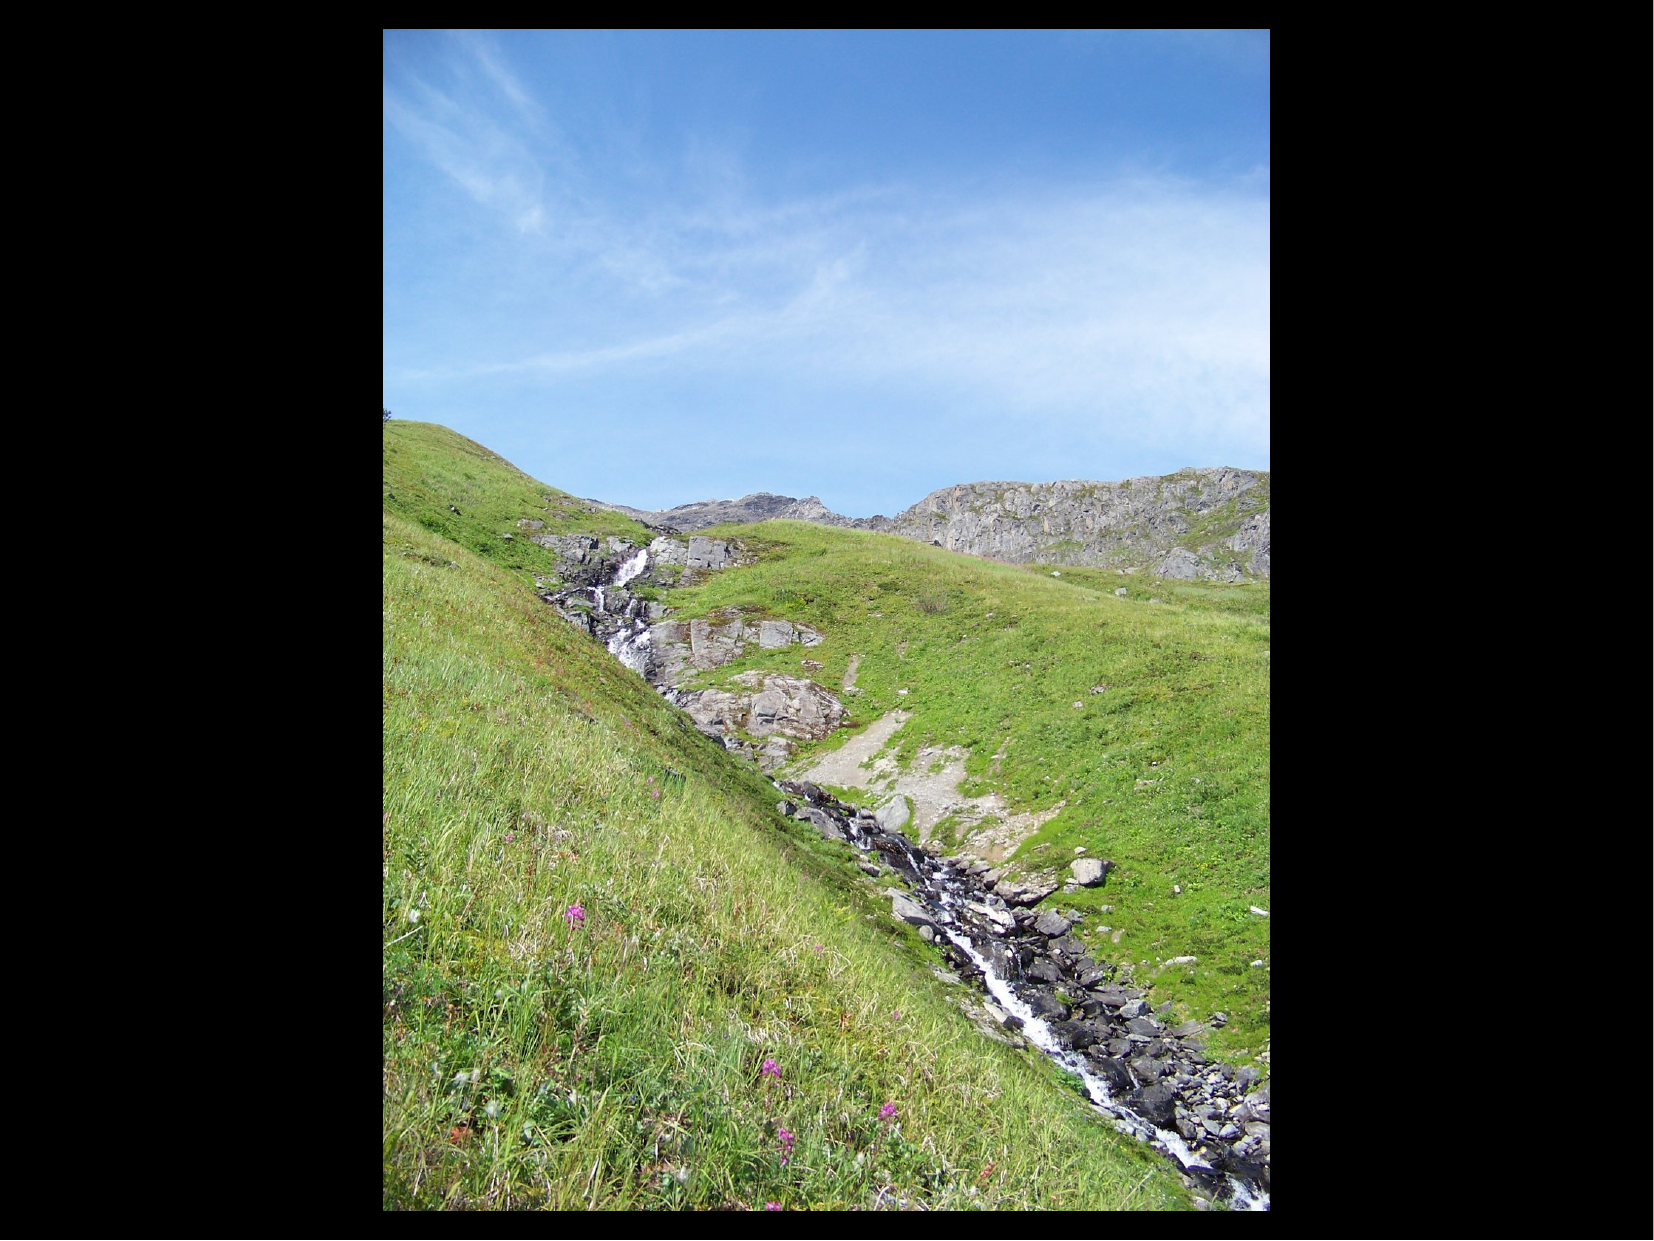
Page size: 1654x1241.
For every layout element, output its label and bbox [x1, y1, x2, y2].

picture [383, 29, 1270, 1211]
